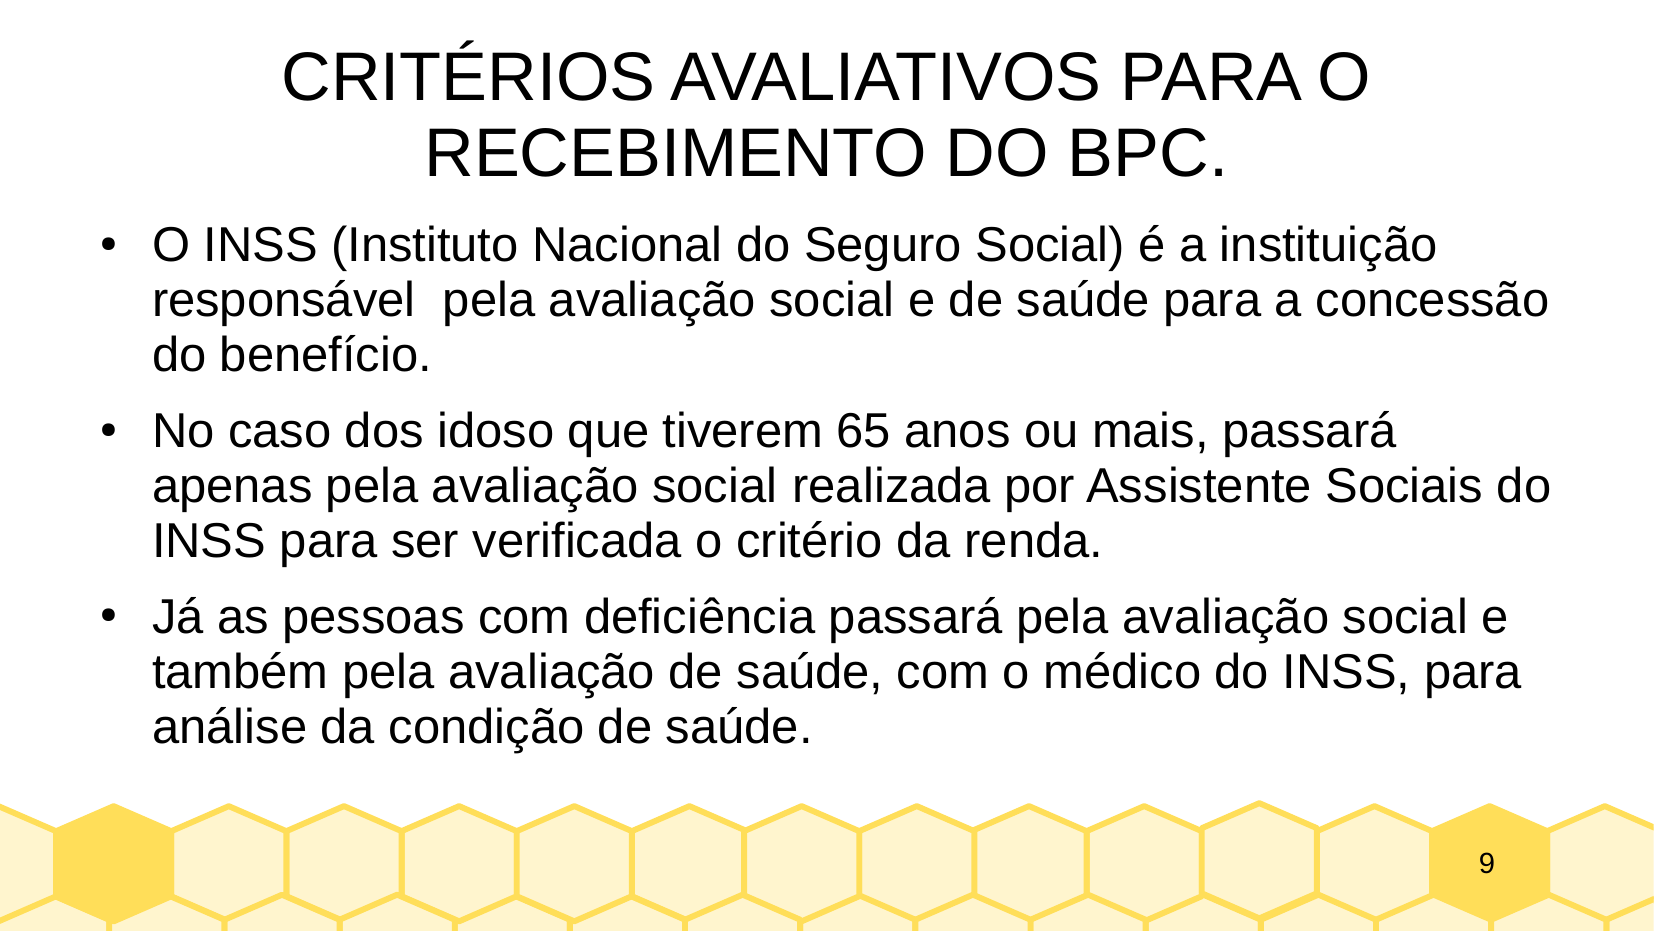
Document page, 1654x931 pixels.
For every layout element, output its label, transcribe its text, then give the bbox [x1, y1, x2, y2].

list O INSS (Instituto Nacional do Seguro Social) é a instituição responsável pela avaliação social e de saúde para a concessão do benefício. No caso dos idoso que tiverem 65 anos ou mais, passará apenas pela avaliação social realizada por Assistente Sociais do INSS para ser verificada o critério da renda. Já as pessoas com deficiência passará pela avaliação social e também pela avaliação de saúde, com o médico do INSS, para análise da condição de saúde. [82, 217, 1571, 758]
title CRITÉRIOS AVALIATIVOS PARA O RECEBIMENTO DO BPC. [82, 37, 1571, 193]
